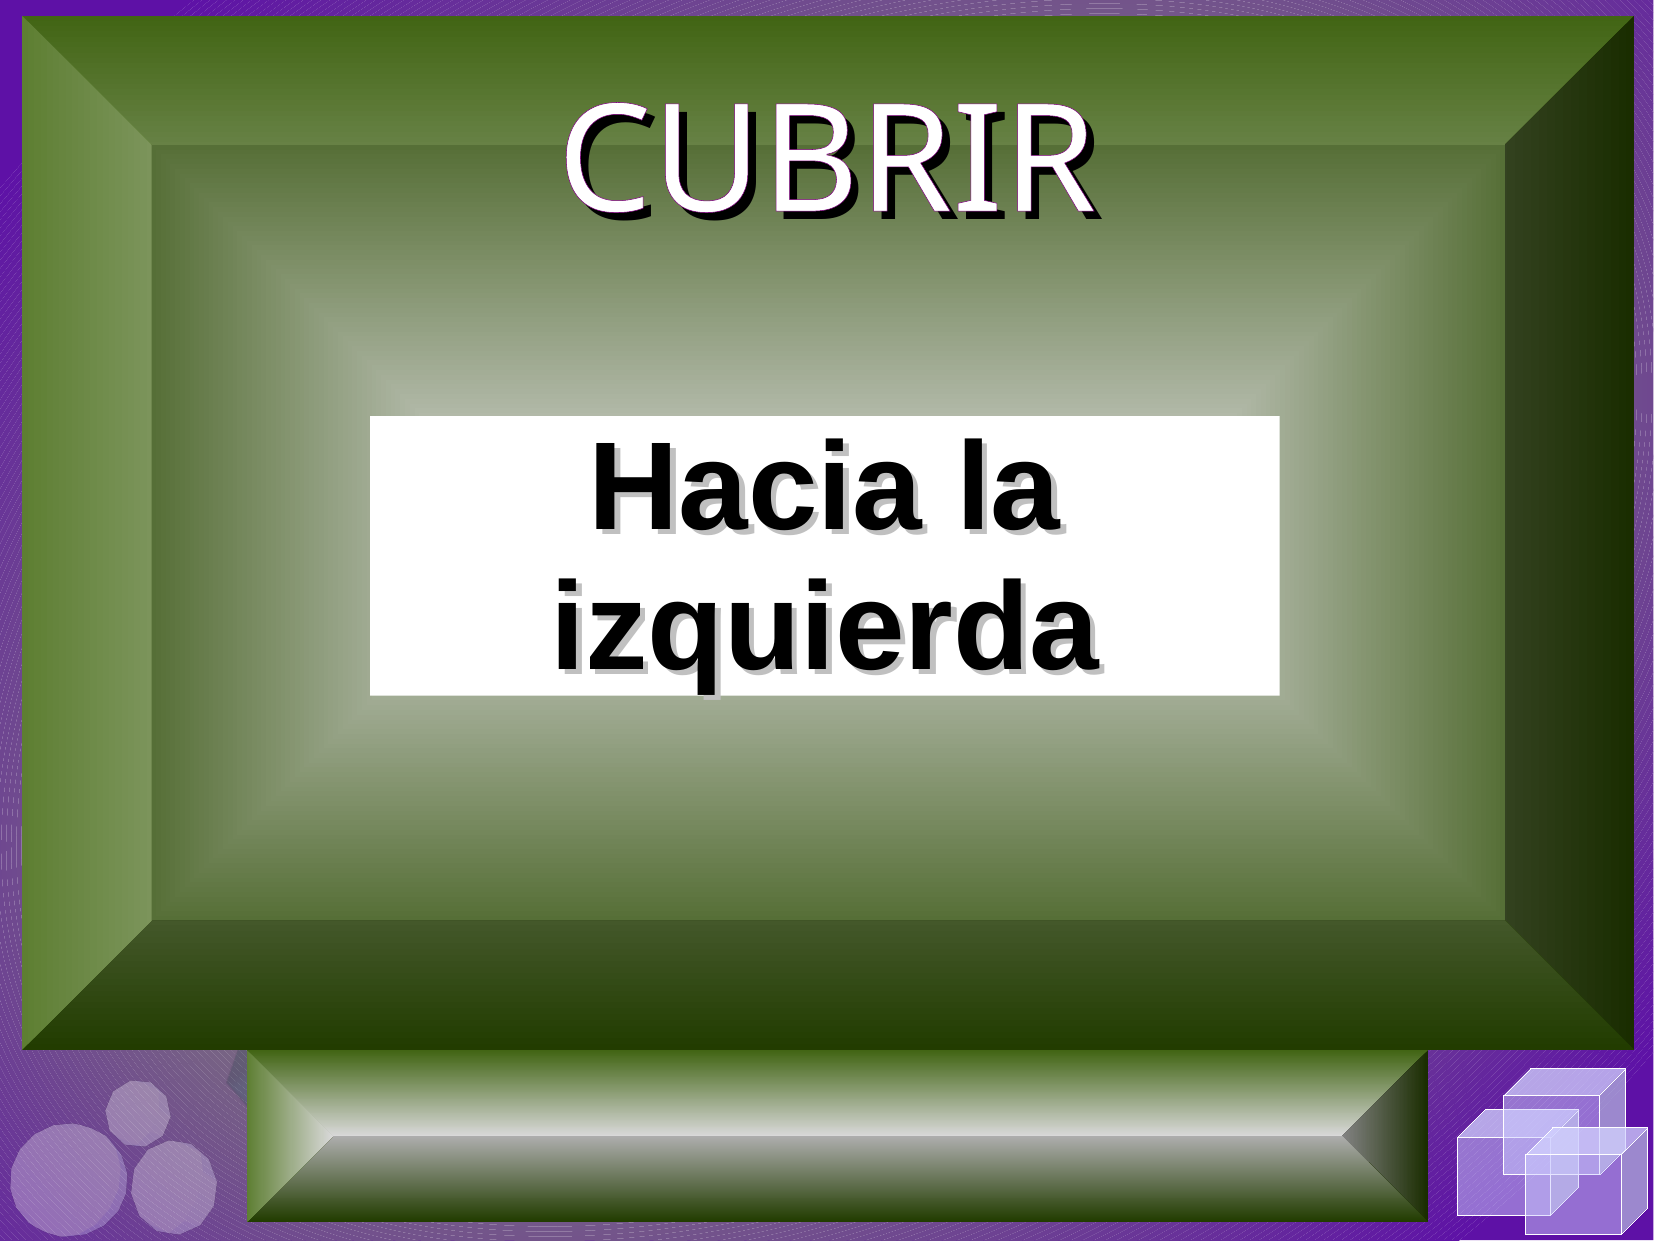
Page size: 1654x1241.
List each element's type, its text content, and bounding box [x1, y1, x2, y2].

text_box [22, 15, 1635, 1223]
title Hacia la izquierda [370, 416, 1280, 696]
title CUBRIR [82, 47, 1571, 259]
